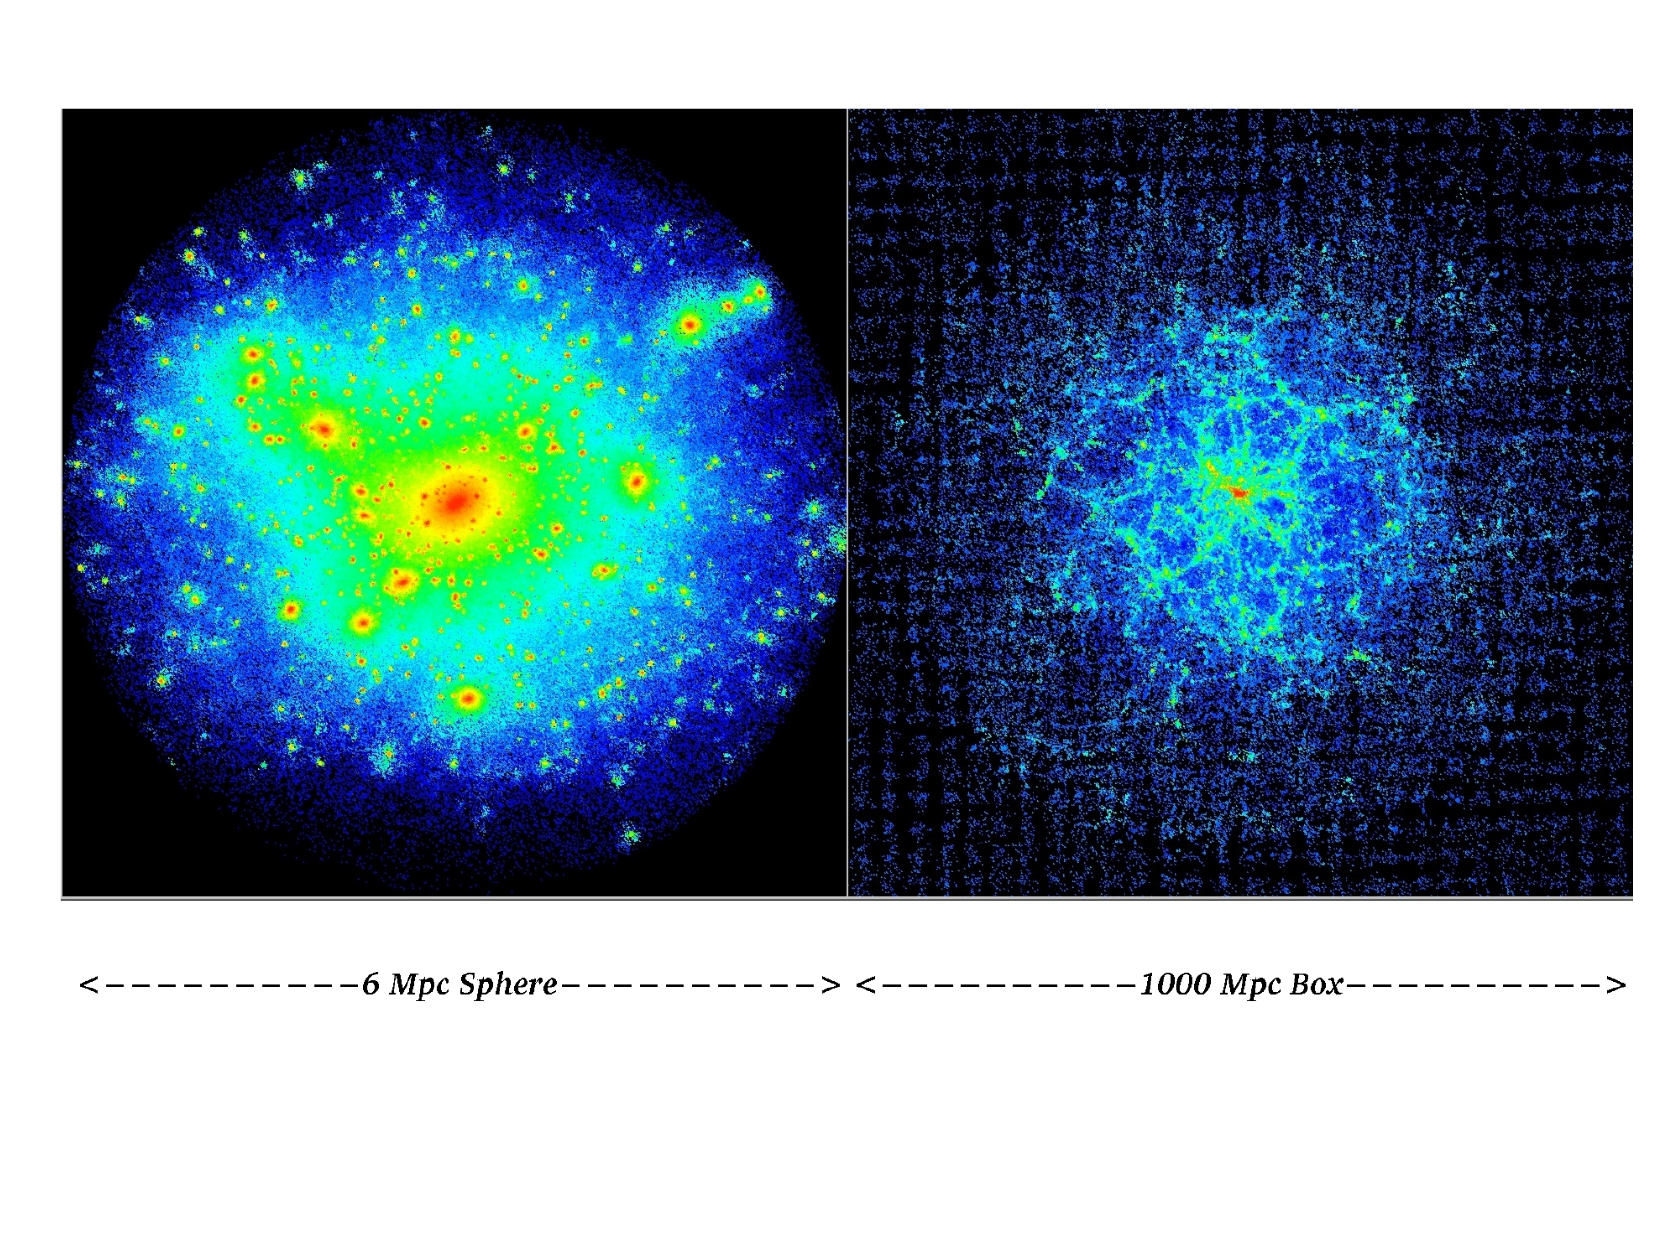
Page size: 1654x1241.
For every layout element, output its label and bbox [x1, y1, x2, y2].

picture [56, 108, 1633, 1132]
